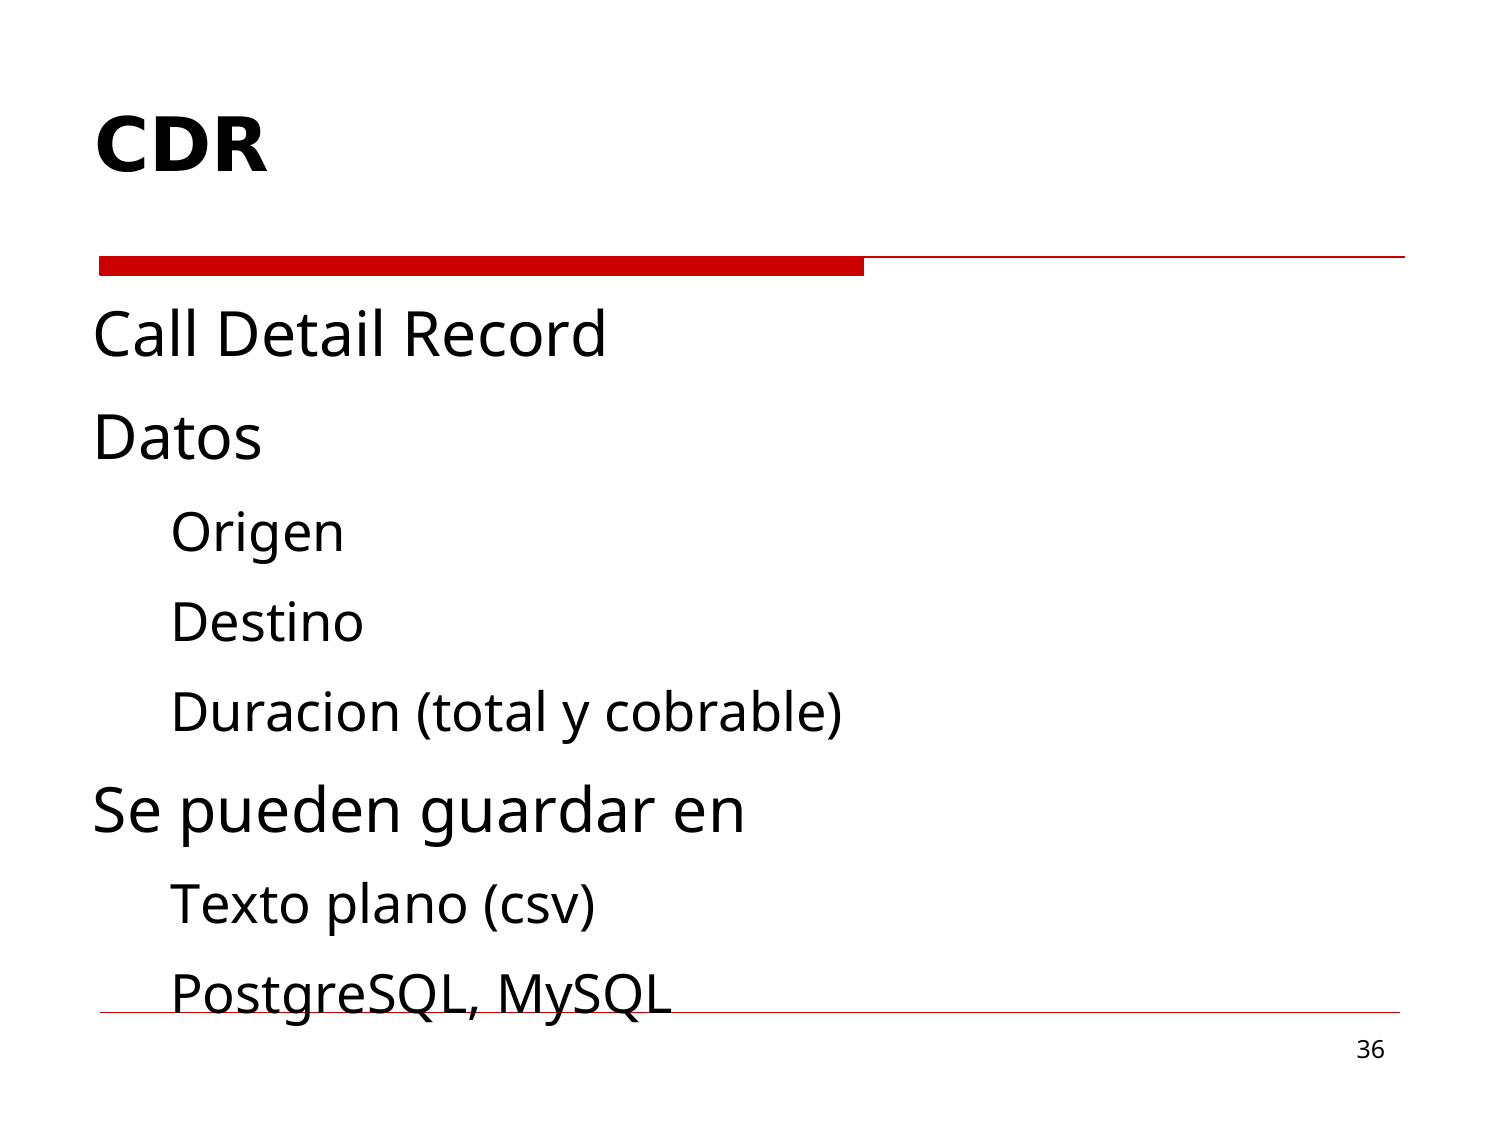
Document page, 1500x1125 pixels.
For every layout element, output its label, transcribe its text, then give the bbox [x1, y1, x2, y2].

list Call Detail Record Datos Origen Destino Duracion (total y cobrable) Se pueden guardar en Texto plano (csv) PostgreSQL, MySQL [92, 287, 1406, 988]
title CDR [94, 42, 1407, 250]
